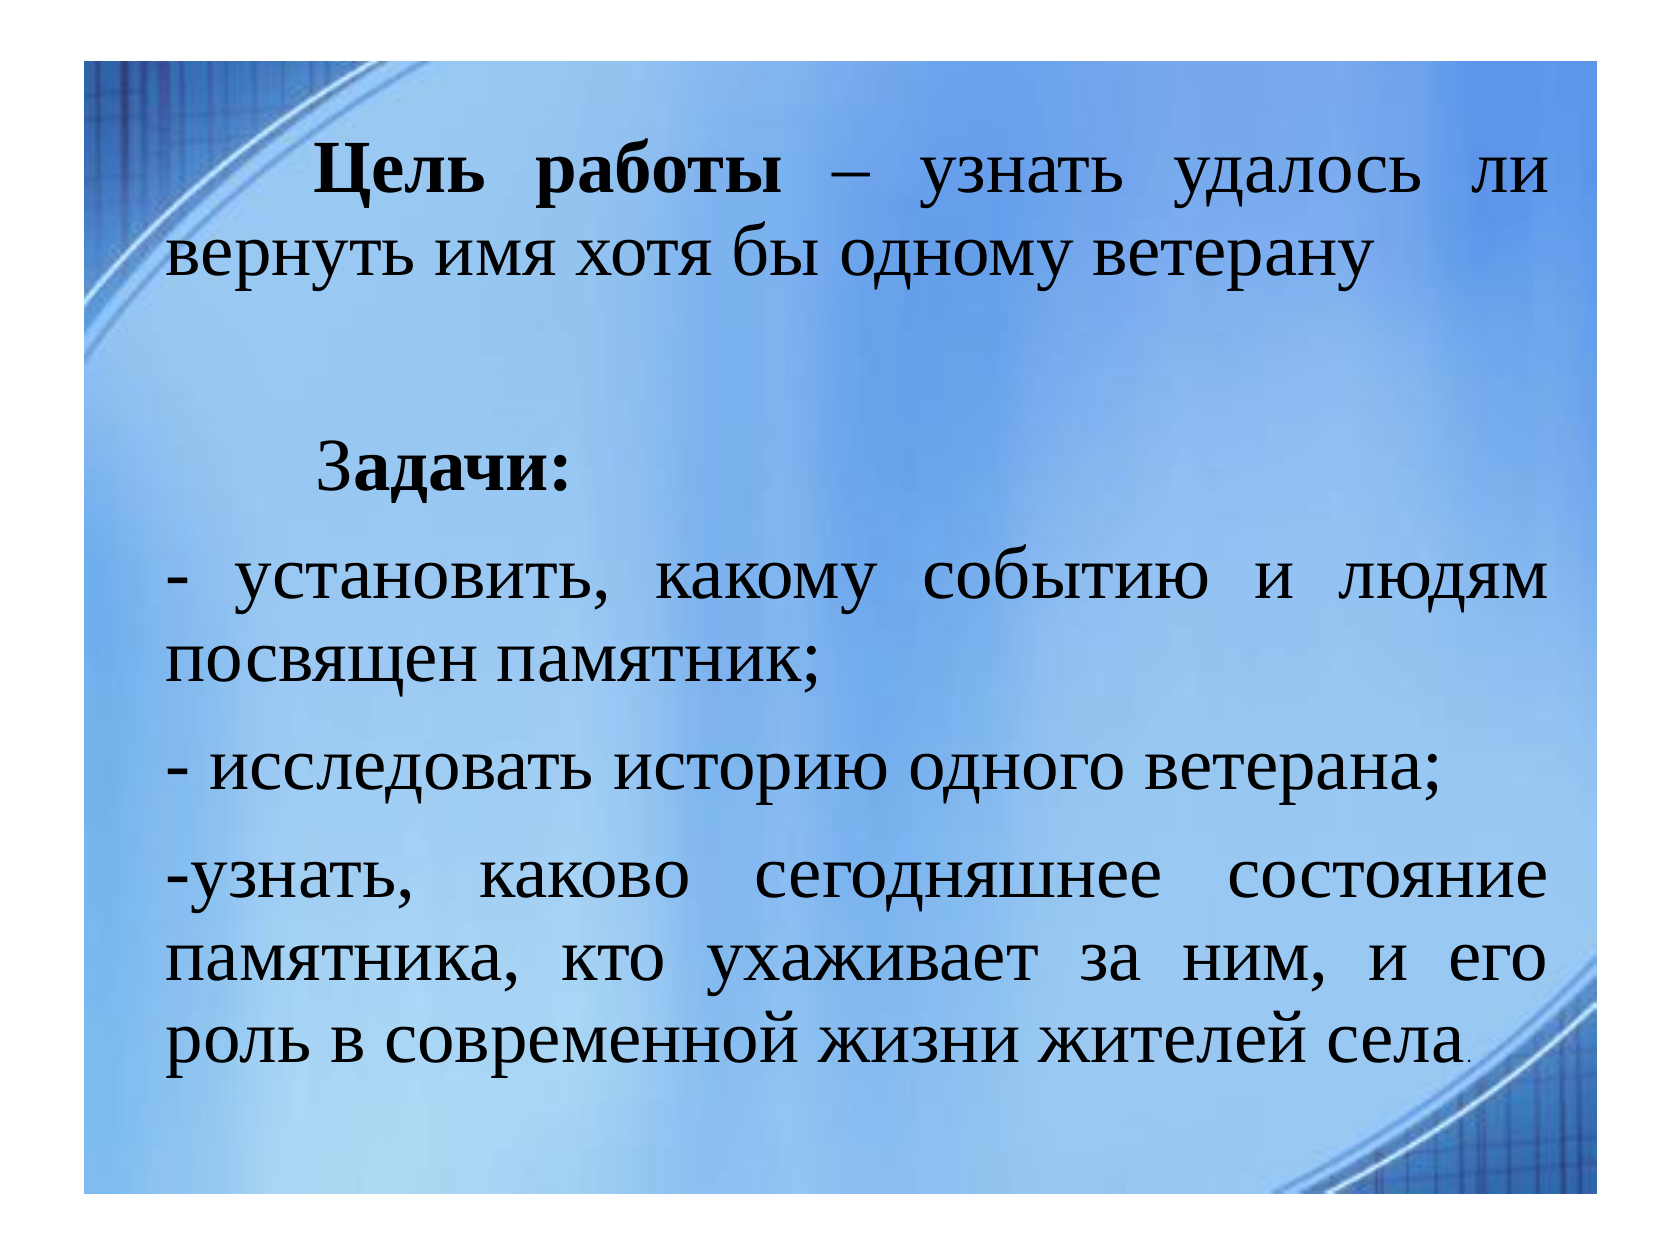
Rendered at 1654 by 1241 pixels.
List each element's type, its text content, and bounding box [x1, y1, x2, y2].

text_box Цель работы – узнать удалось ли вернуть имя хотя бы одному ветерану Задачи: - установить, какому событию и людям посвящен памятник; - исследовать историю одного ветерана; -узнать, каково сегодняшнее состояние памятника, кто ухаживает за ним, и его роль в современной жизни жителей села. [151, 118, 1565, 1152]
picture [84, 61, 1597, 1194]
